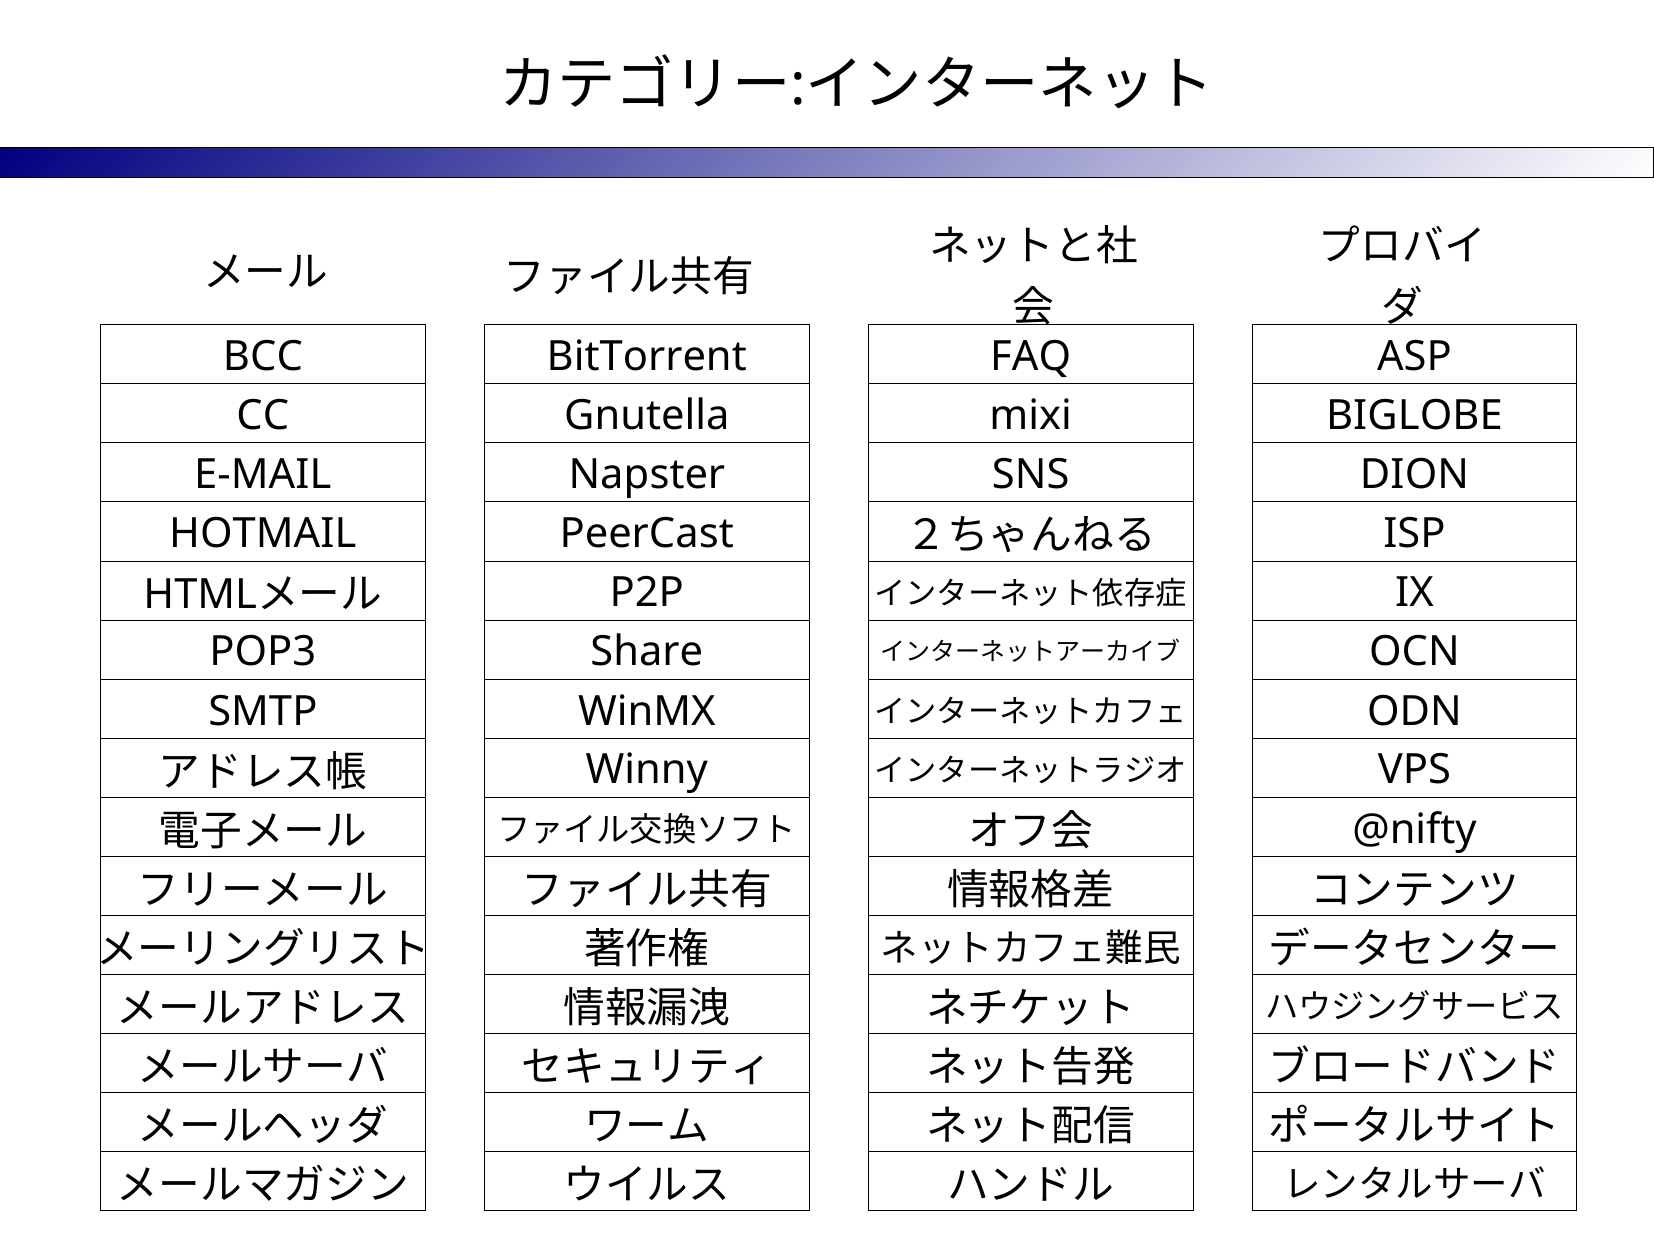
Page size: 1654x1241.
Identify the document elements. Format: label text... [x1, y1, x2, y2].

text_box ハンドル [868, 1152, 1194, 1211]
text_box Winny [484, 739, 810, 797]
text_box ハウジングサービス [1252, 975, 1577, 1034]
text_box [0, 147, 1654, 178]
text_box メーリングリスト [100, 915, 426, 975]
text_box BCC [100, 324, 426, 384]
text_box ファイル共有 [484, 857, 810, 915]
text_box mixi [868, 384, 1194, 443]
text_box フリーメール [100, 857, 426, 915]
text_box ISP [1252, 501, 1577, 562]
text_box IX [1252, 562, 1577, 620]
text_box ブロードバンド [1252, 1034, 1577, 1092]
text_box インターネットカフェ [868, 680, 1194, 739]
text_box Gnutella [484, 384, 810, 443]
text_box カテゴリー:インターネット [472, 29, 1241, 129]
text_box @nifty [1252, 797, 1577, 857]
text_box OCN [1252, 620, 1577, 680]
text_box ウイルス [484, 1152, 810, 1211]
text_box VPS [1252, 739, 1577, 797]
text_box メールサーバ [100, 1034, 426, 1092]
text_box HTMLメール [100, 562, 426, 620]
text_box DION [1252, 443, 1577, 501]
text_box ネットと社会 [915, 230, 1152, 315]
text_box ネットカフェ難民 [868, 915, 1194, 975]
text_box プロバイダ [1299, 230, 1506, 315]
text_box SMTP [100, 680, 426, 739]
text_box FAQ [868, 324, 1194, 384]
text_box ファイル交換ソフト [484, 797, 810, 857]
text_box ASP [1252, 324, 1577, 384]
text_box ODN [1252, 680, 1577, 739]
text_box データセンター [1252, 915, 1577, 975]
text_box E-MAIL [100, 443, 426, 501]
text_box PeerCast [484, 501, 810, 562]
text_box BitTorrent [484, 324, 810, 384]
text_box Napster [484, 443, 810, 501]
text_box コンテンツ [1252, 857, 1577, 915]
text_box CC [100, 384, 426, 443]
text_box 情報漏洩 [484, 975, 810, 1034]
text_box SNS [868, 443, 1194, 501]
text_box HOTMAIL [100, 501, 426, 562]
text_box オフ会 [868, 797, 1194, 857]
text_box アドレス帳 [100, 739, 426, 797]
text_box 電子メール [100, 797, 426, 857]
text_box メール [147, 236, 384, 300]
text_box WinMX [484, 680, 810, 739]
text_box ２ちゃんねる [868, 501, 1194, 562]
text_box メールマガジン [100, 1152, 426, 1211]
text_box 著作権 [484, 915, 810, 975]
text_box メールアドレス [100, 975, 426, 1034]
text_box ポータルサイト [1252, 1092, 1577, 1152]
text_box インターネットラジオ [868, 739, 1194, 797]
text_box POP3 [100, 620, 426, 680]
text_box ネット告発 [868, 1034, 1194, 1092]
text_box 情報格差 [868, 857, 1194, 915]
text_box セキュリティ [484, 1034, 810, 1092]
text_box Share [484, 620, 810, 680]
text_box ワーム [484, 1092, 810, 1152]
text_box BIGLOBE [1252, 384, 1577, 443]
text_box ネチケット [868, 975, 1194, 1034]
text_box インターネットアーカイブ [868, 620, 1194, 680]
text_box P2P [484, 562, 810, 620]
text_box レンタルサーバ [1252, 1152, 1577, 1211]
text_box インターネット依存症 [868, 562, 1194, 620]
text_box メールヘッダ [100, 1092, 426, 1152]
text_box ファイル共有 [501, 250, 756, 296]
text_box ネット配信 [868, 1092, 1194, 1152]
